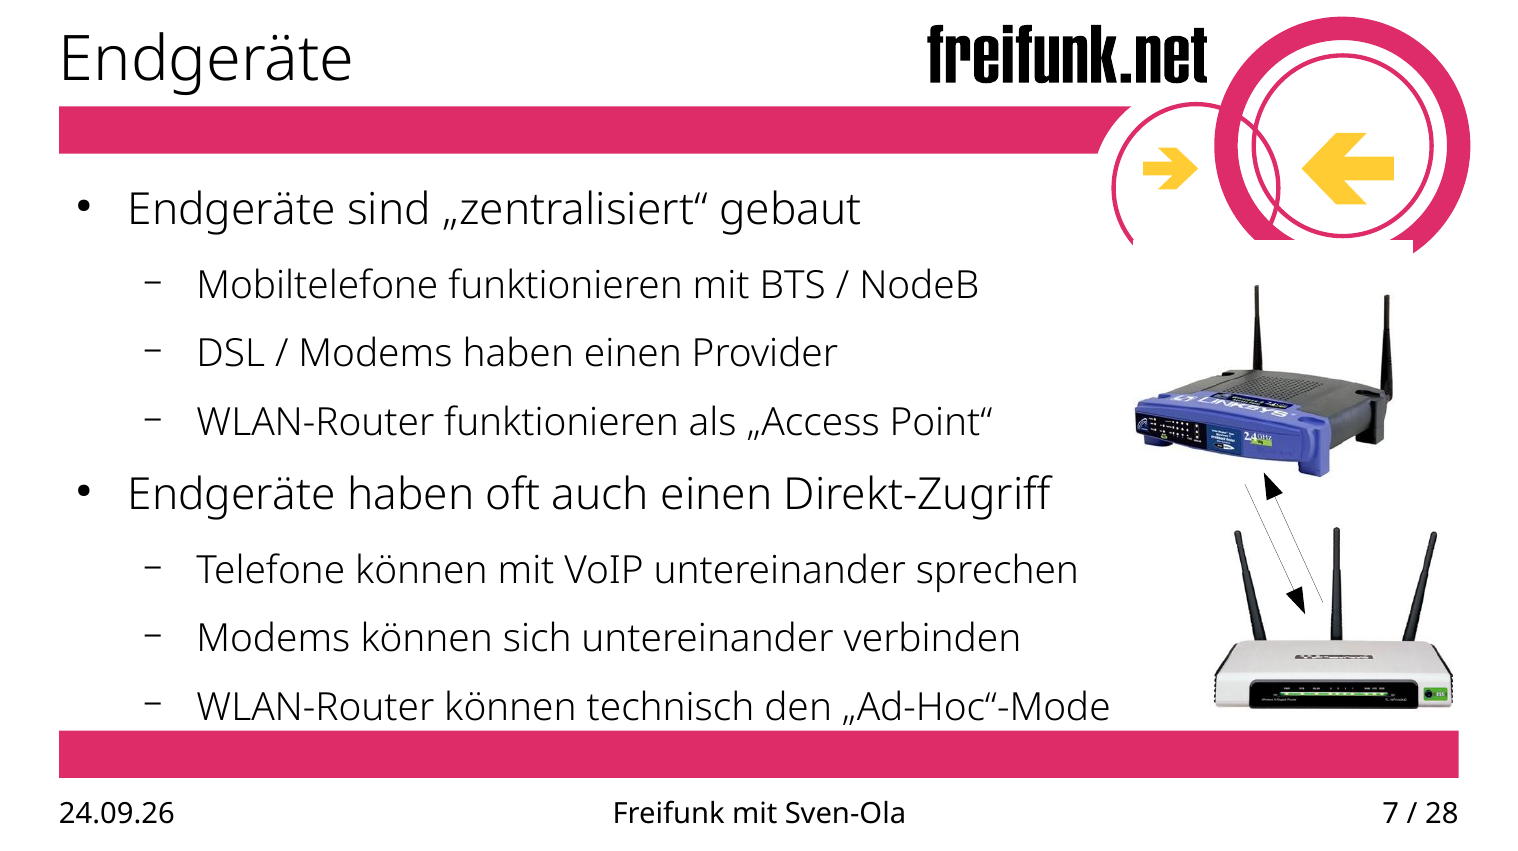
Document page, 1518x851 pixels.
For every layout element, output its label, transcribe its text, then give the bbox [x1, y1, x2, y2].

list Endgeräte sind „zentralisiert“ gebaut Mobiltelefone funktionieren mit BTS / NodeB DSL / Modems haben einen Provider WLAN-Router funktionieren als „Access Point“ Endgeräte haben oft auch einen Direkt-Zugriff Telefone können mit VoIP untereinander sprechen Modems können sich untereinander verbinden WLAN-Router können technisch den „Ad-Hoc“-Mode [59, 177, 1459, 733]
picture [1133, 240, 1477, 727]
title Endgeräte [59, 20, 910, 92]
